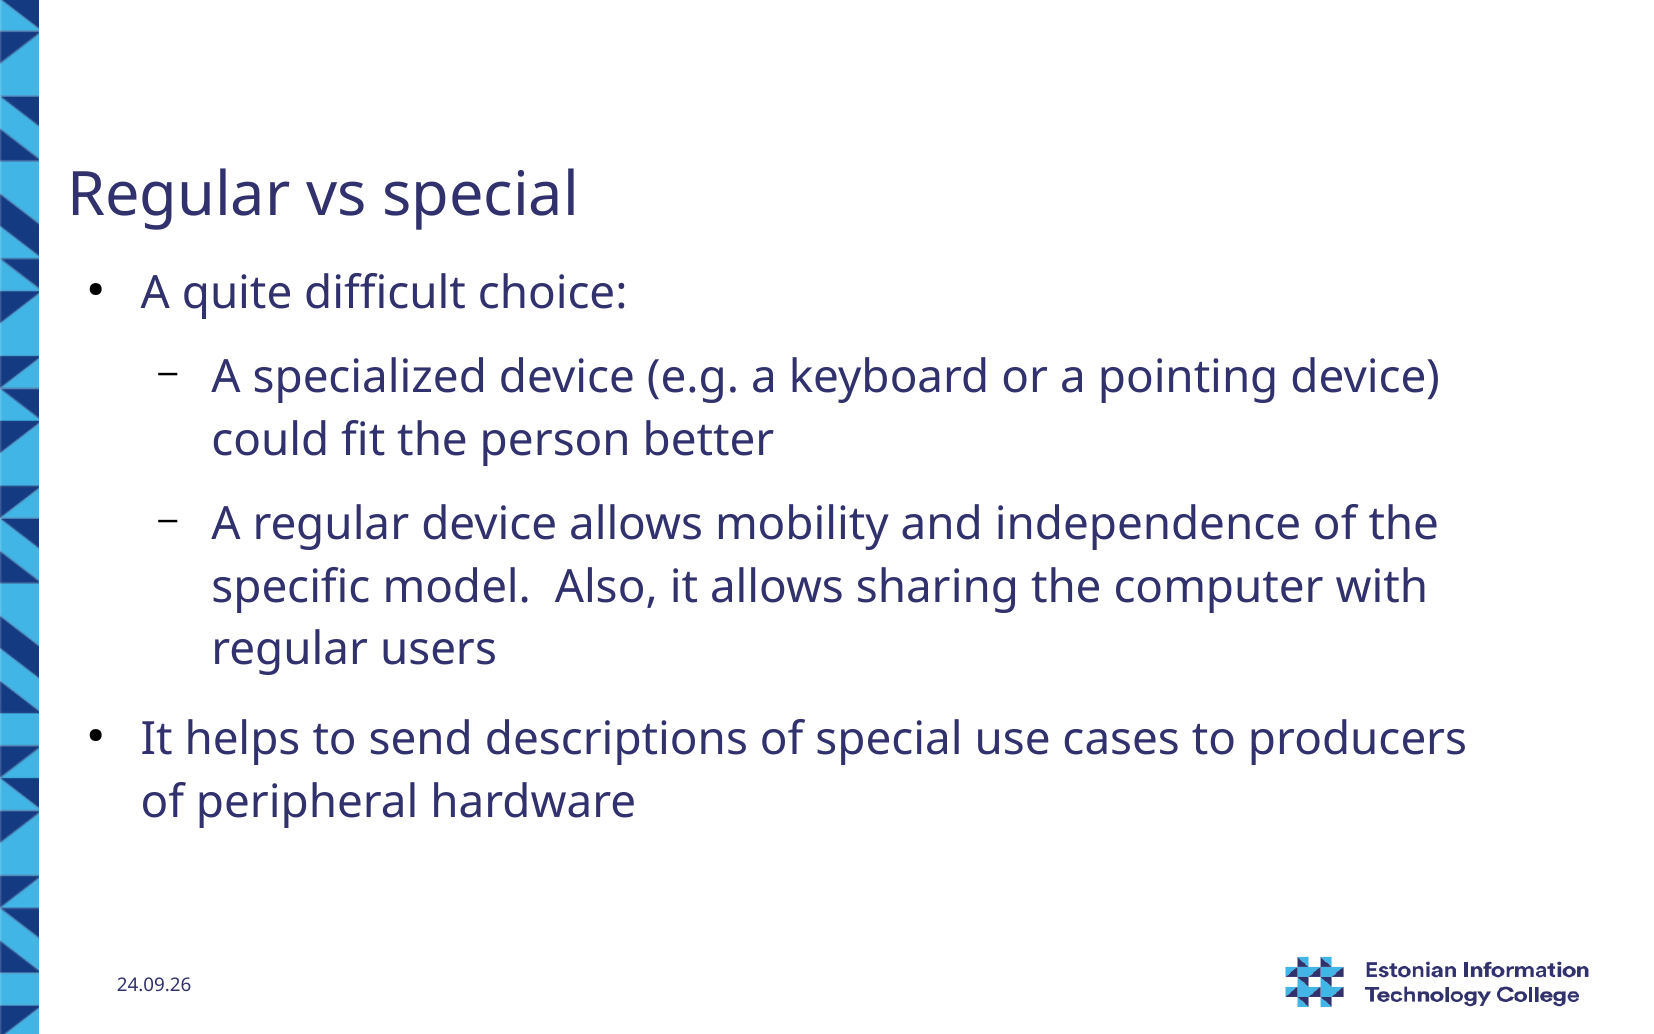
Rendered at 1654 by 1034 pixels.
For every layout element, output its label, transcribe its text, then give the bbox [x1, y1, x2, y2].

title Regular vs special [67, 105, 1204, 278]
list A quite difficult choice: A specialized device (e.g. a keyboard or a pointing device) could fit the person better A regular device allows mobility and independence of the specific model. Also, it allows sharing the computer with regular users It helps to send descriptions of special use cases to producers of peripheral hardware [69, 259, 1481, 942]
